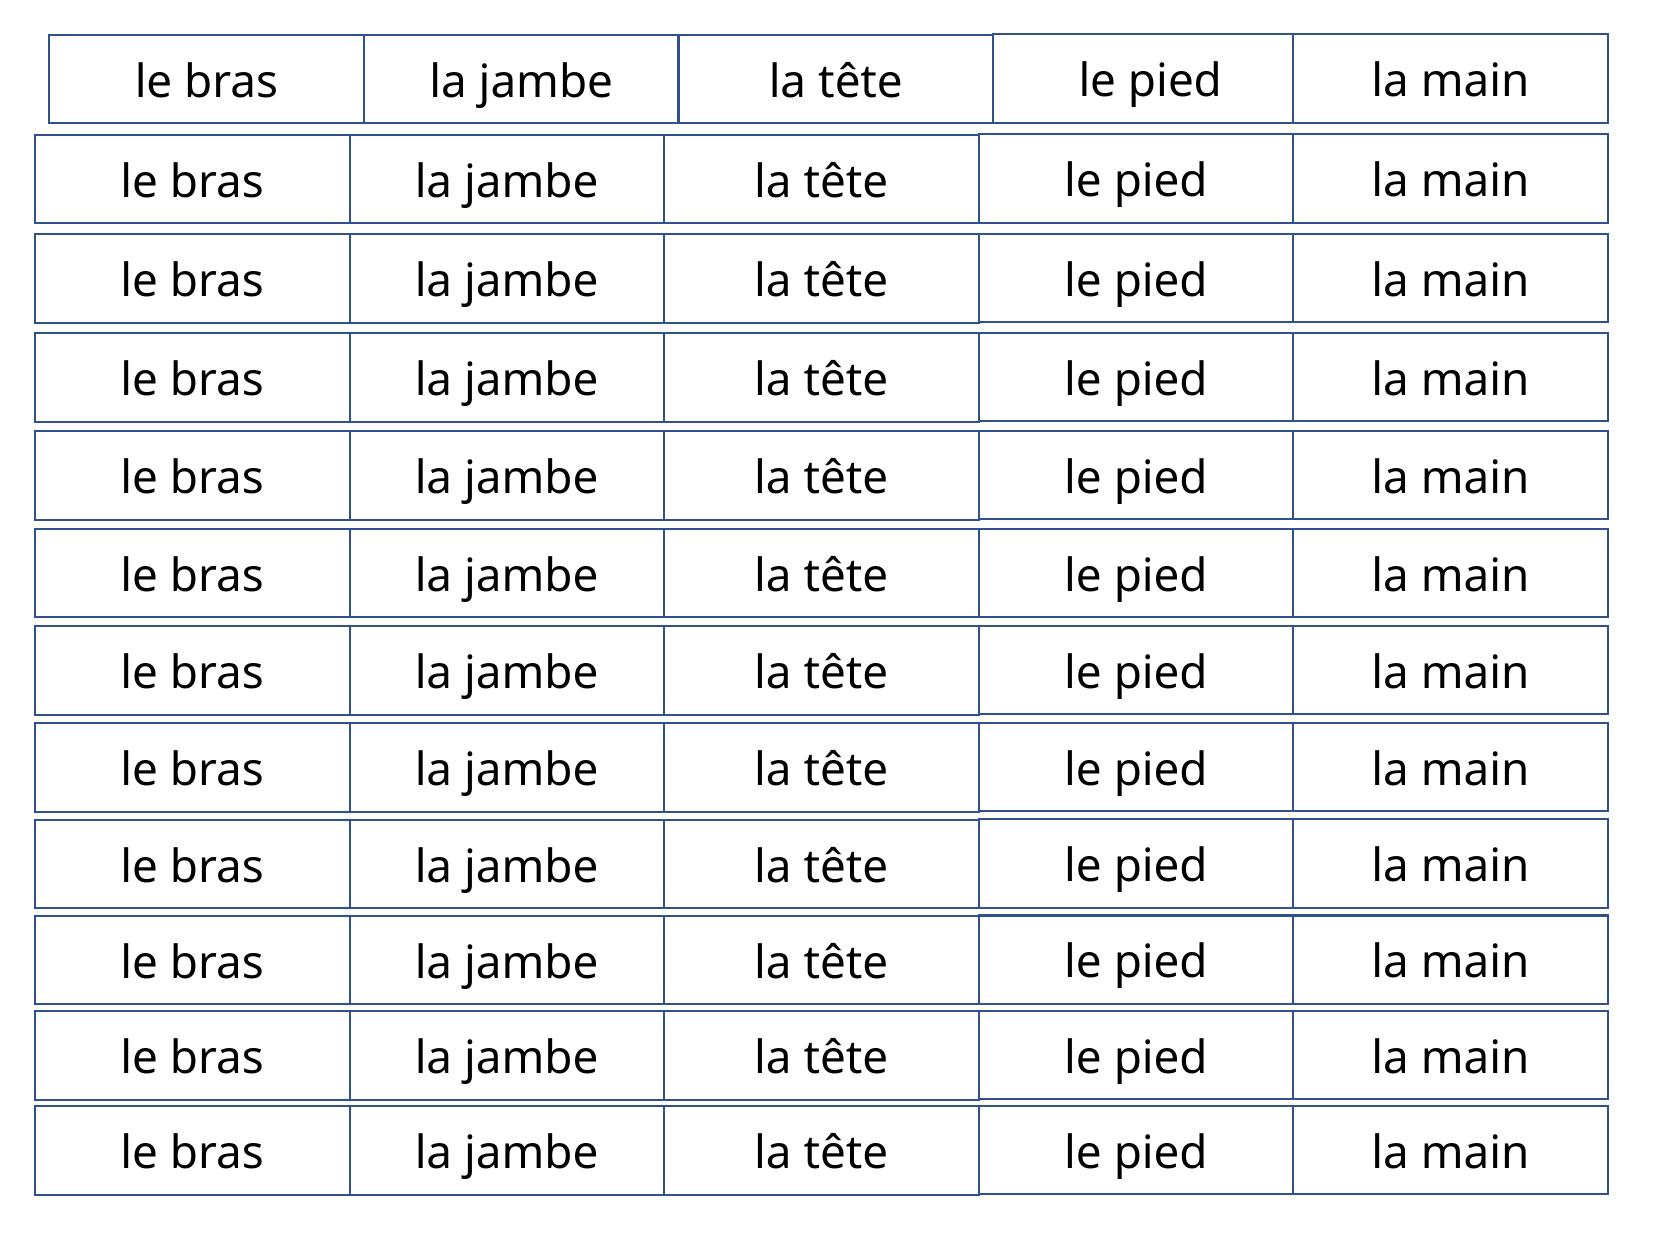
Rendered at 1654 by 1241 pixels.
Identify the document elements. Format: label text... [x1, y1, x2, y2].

text_box le pied [993, 34, 1293, 123]
text_box le bras [35, 1106, 350, 1195]
text_box la tête [664, 431, 979, 520]
text_box le pied [979, 1011, 1293, 1099]
text_box la main [1293, 1106, 1608, 1194]
text_box le pied [979, 333, 1293, 421]
text_box la main [1293, 819, 1608, 908]
text_box le bras [35, 916, 350, 1004]
text_box la main [1293, 134, 1608, 223]
text_box la jambe [350, 626, 664, 715]
text_box le bras [35, 1011, 350, 1100]
text_box la jambe [350, 916, 664, 1004]
text_box le bras [35, 626, 350, 715]
text_box la main [1293, 626, 1608, 714]
text_box la main [1293, 915, 1608, 1004]
text_box la jambe [350, 1106, 664, 1195]
text_box la main [1293, 34, 1608, 123]
text_box le bras [49, 35, 364, 123]
text_box la tête [664, 820, 979, 908]
text_box le bras [35, 723, 350, 812]
text_box le pied [979, 431, 1293, 519]
text_box la tête [664, 1011, 979, 1100]
text_box la jambe [350, 820, 664, 908]
text_box le pied [979, 234, 1293, 322]
text_box la jambe [364, 35, 678, 123]
text_box le pied [979, 915, 1293, 1004]
text_box la tête [664, 333, 979, 422]
text_box la main [1293, 723, 1608, 811]
text_box la jambe [350, 529, 664, 617]
text_box la tête [664, 916, 979, 1004]
text_box le bras [35, 820, 350, 908]
text_box la tête [664, 135, 979, 223]
text_box le pied [979, 1106, 1293, 1194]
text_box le bras [35, 135, 350, 223]
text_box le pied [979, 723, 1293, 811]
text_box la main [1293, 431, 1608, 519]
text_box le pied [979, 134, 1293, 223]
text_box la jambe [350, 234, 664, 323]
text_box la jambe [350, 135, 664, 223]
text_box le bras [35, 431, 350, 520]
text_box la main [1293, 529, 1608, 617]
text_box le bras [35, 333, 350, 422]
text_box le pied [979, 819, 1293, 908]
text_box la tête [664, 723, 979, 812]
text_box la jambe [350, 431, 664, 520]
text_box la tête [664, 1106, 979, 1195]
text_box la jambe [350, 1011, 664, 1100]
text_box le bras [35, 234, 350, 323]
text_box le pied [979, 626, 1293, 714]
text_box le pied [979, 529, 1293, 617]
text_box la tête [678, 35, 993, 123]
text_box la jambe [350, 333, 664, 422]
text_box la tête [664, 529, 979, 617]
text_box la main [1293, 234, 1608, 322]
text_box la jambe [350, 723, 664, 812]
text_box la tête [664, 626, 979, 715]
text_box la main [1293, 1011, 1608, 1099]
text_box le bras [35, 529, 350, 617]
text_box la main [1293, 333, 1608, 421]
text_box la tête [664, 234, 979, 323]
